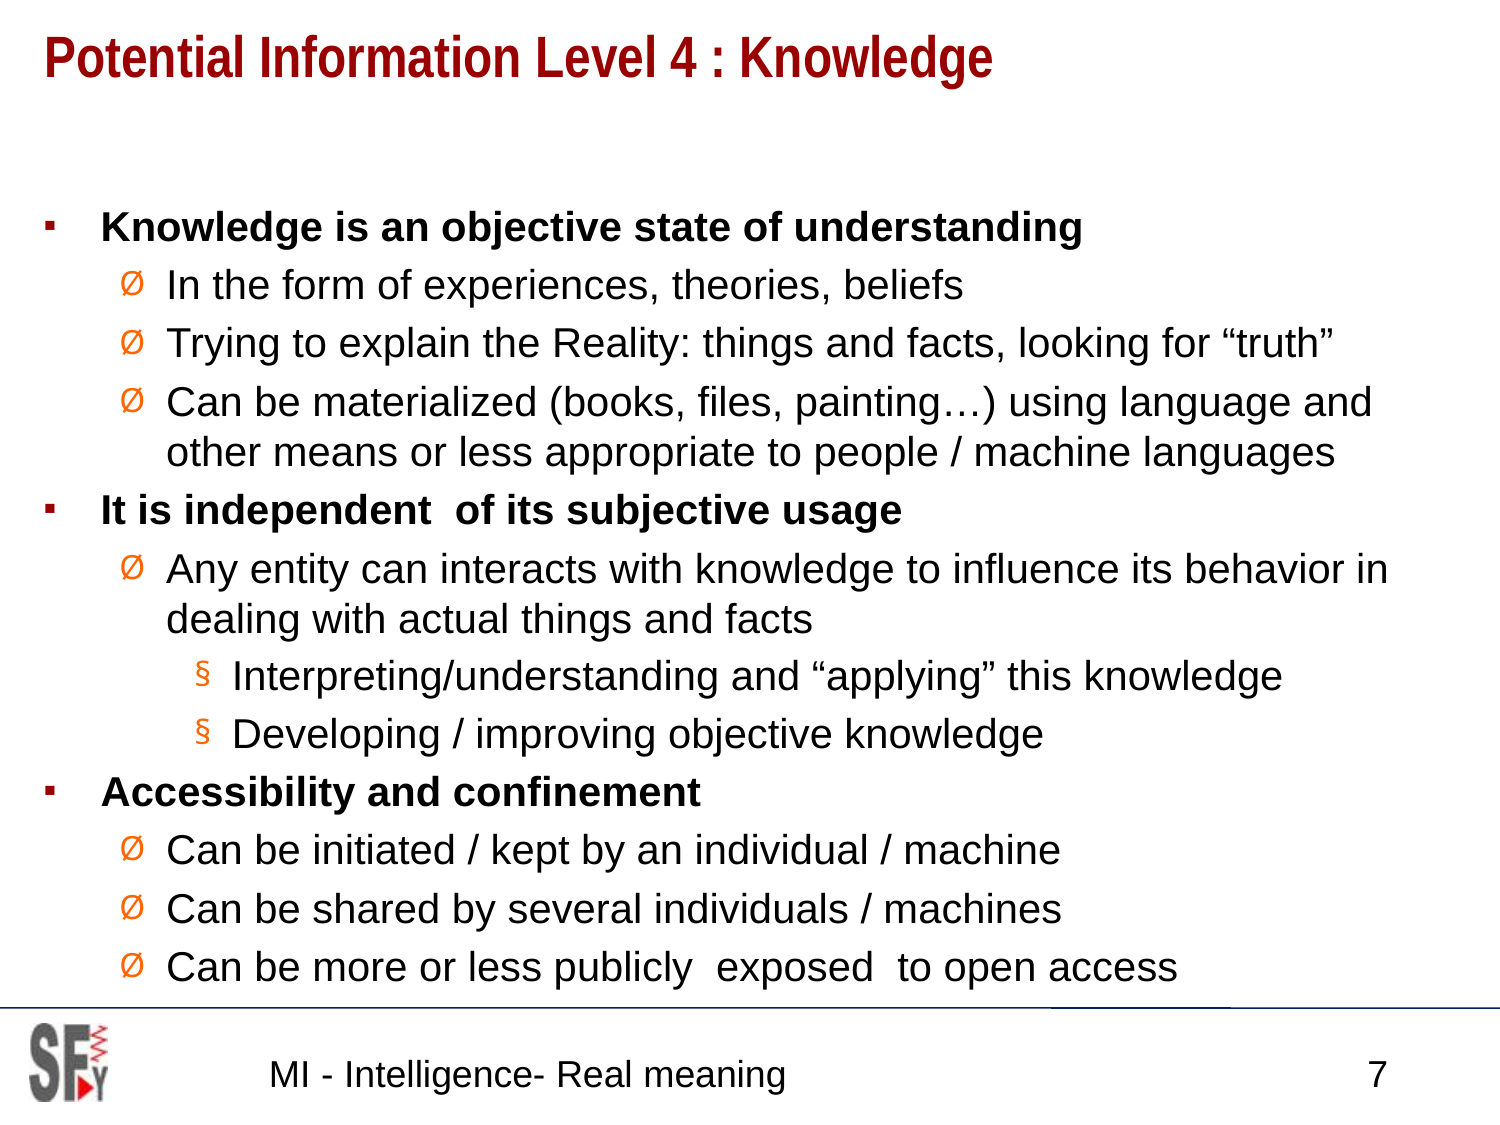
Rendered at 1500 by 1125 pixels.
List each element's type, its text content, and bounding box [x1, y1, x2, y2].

footer MI - Intelligence- Real meaning [253, 1034, 1336, 1103]
slide_number <numéro> [1352, 1034, 1490, 1103]
picture [29, 1023, 108, 1102]
list Knowledge is an objective state of understanding In the form of experiences, theories, beliefs Trying to explain the Reality: things and facts, looking for “truth” Can be materialized (books, files, painting…) using language and other means or less appropriate to people / machine languages It is independent of its subjective usage Any entity can interacts with knowledge to influence its behavior in dealing with actual things and facts Interpreting/understanding and “applying” this knowledge Developing / improving objective knowledge Accessibility and confinement Can be initiated / kept by an individual / machine Can be shared by several individuals / machines Can be more or less publicly exposed to open access [29, 184, 1471, 988]
title Potential Information Level 4 : Knowledge [29, 12, 1471, 138]
